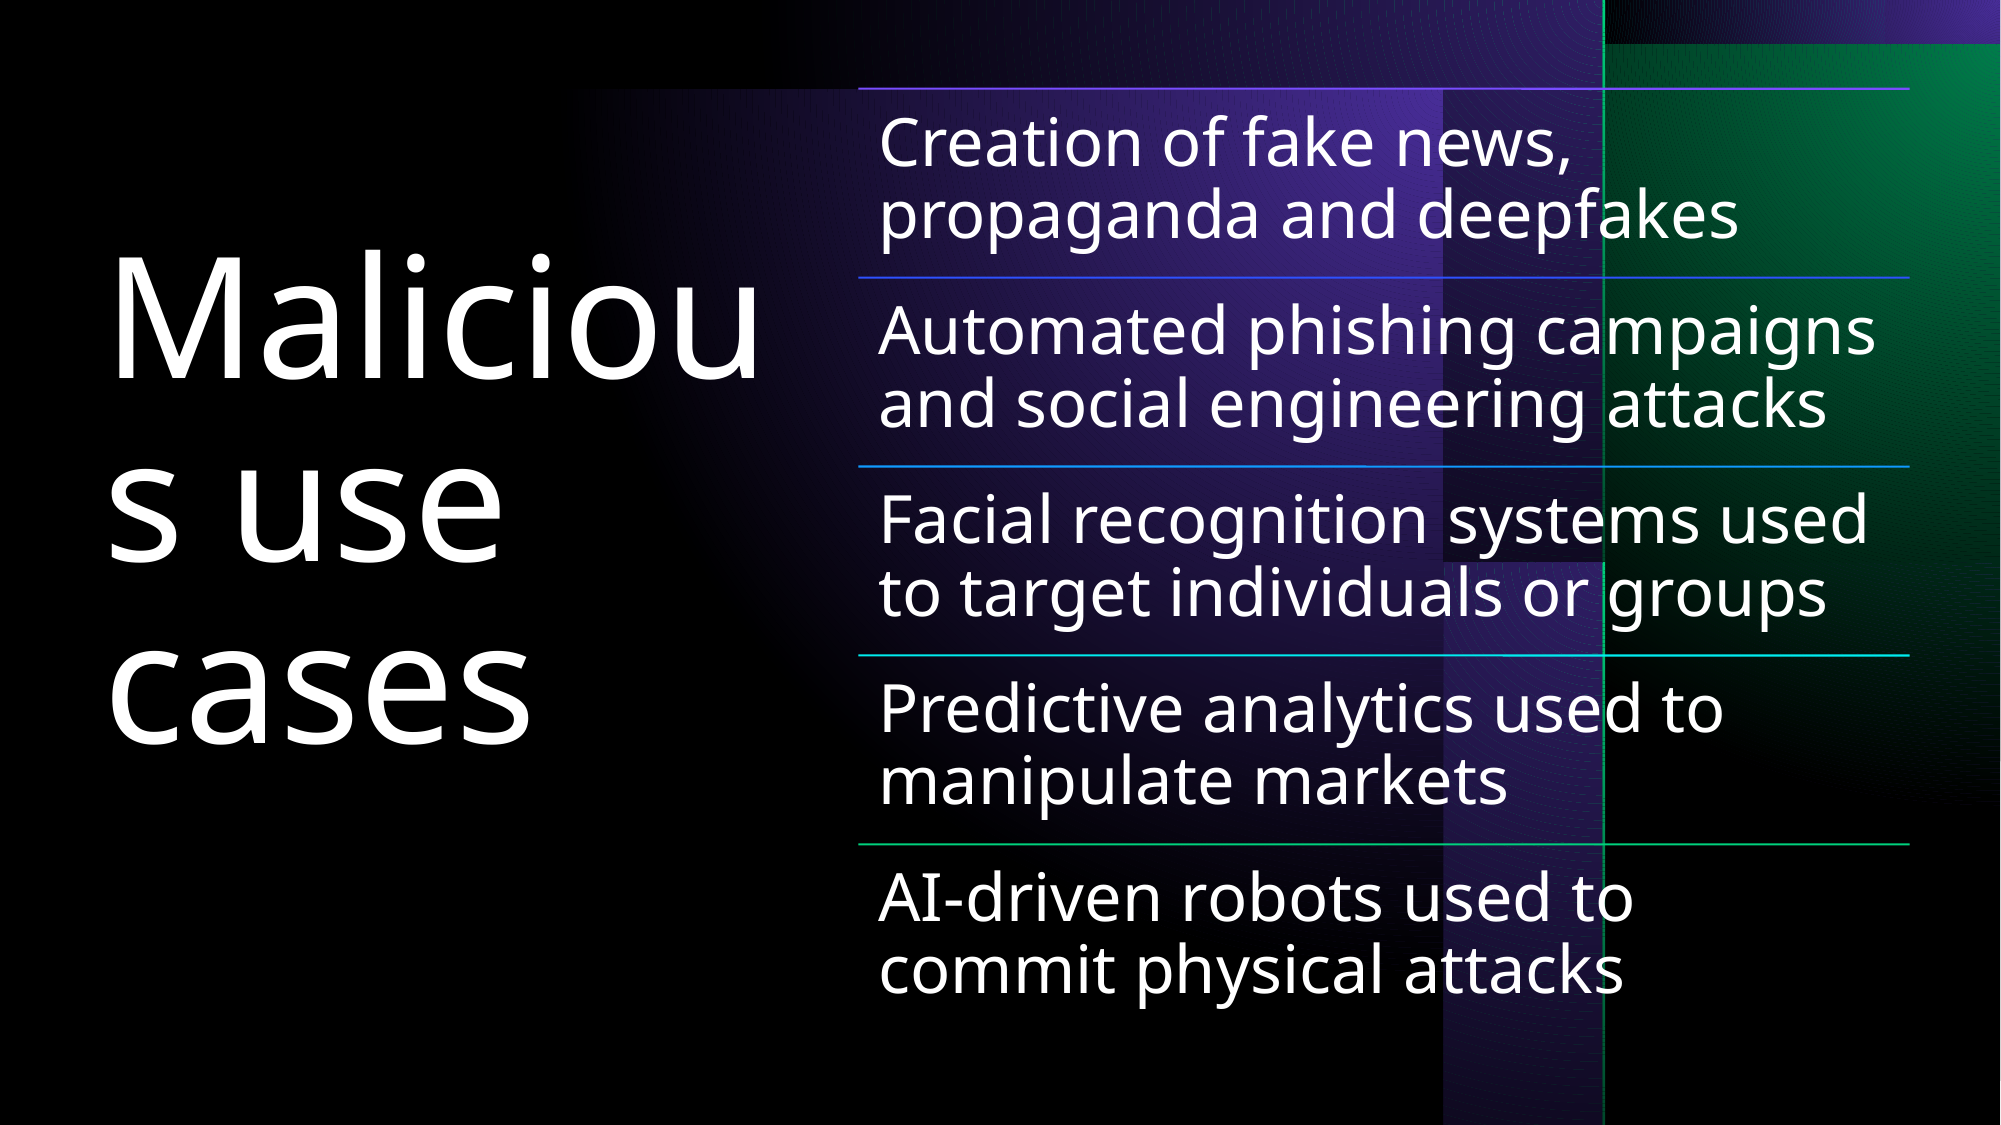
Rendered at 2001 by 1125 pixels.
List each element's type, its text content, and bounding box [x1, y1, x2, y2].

text_box [0, 0, 2000, 1125]
title Malicious use cases [88, 88, 827, 788]
text_box Creation of fake news, propaganda and deepfakes [858, 88, 1910, 277]
text_box Facial recognition systems used to target individuals or groups [858, 466, 1910, 655]
text_box Predictive analytics used to manipulate markets [858, 655, 1910, 844]
text_box AI-driven robots used to commit physical attacks [858, 844, 1910, 1034]
text_box Automated phishing campaigns and social engineering attacks [858, 277, 1910, 466]
